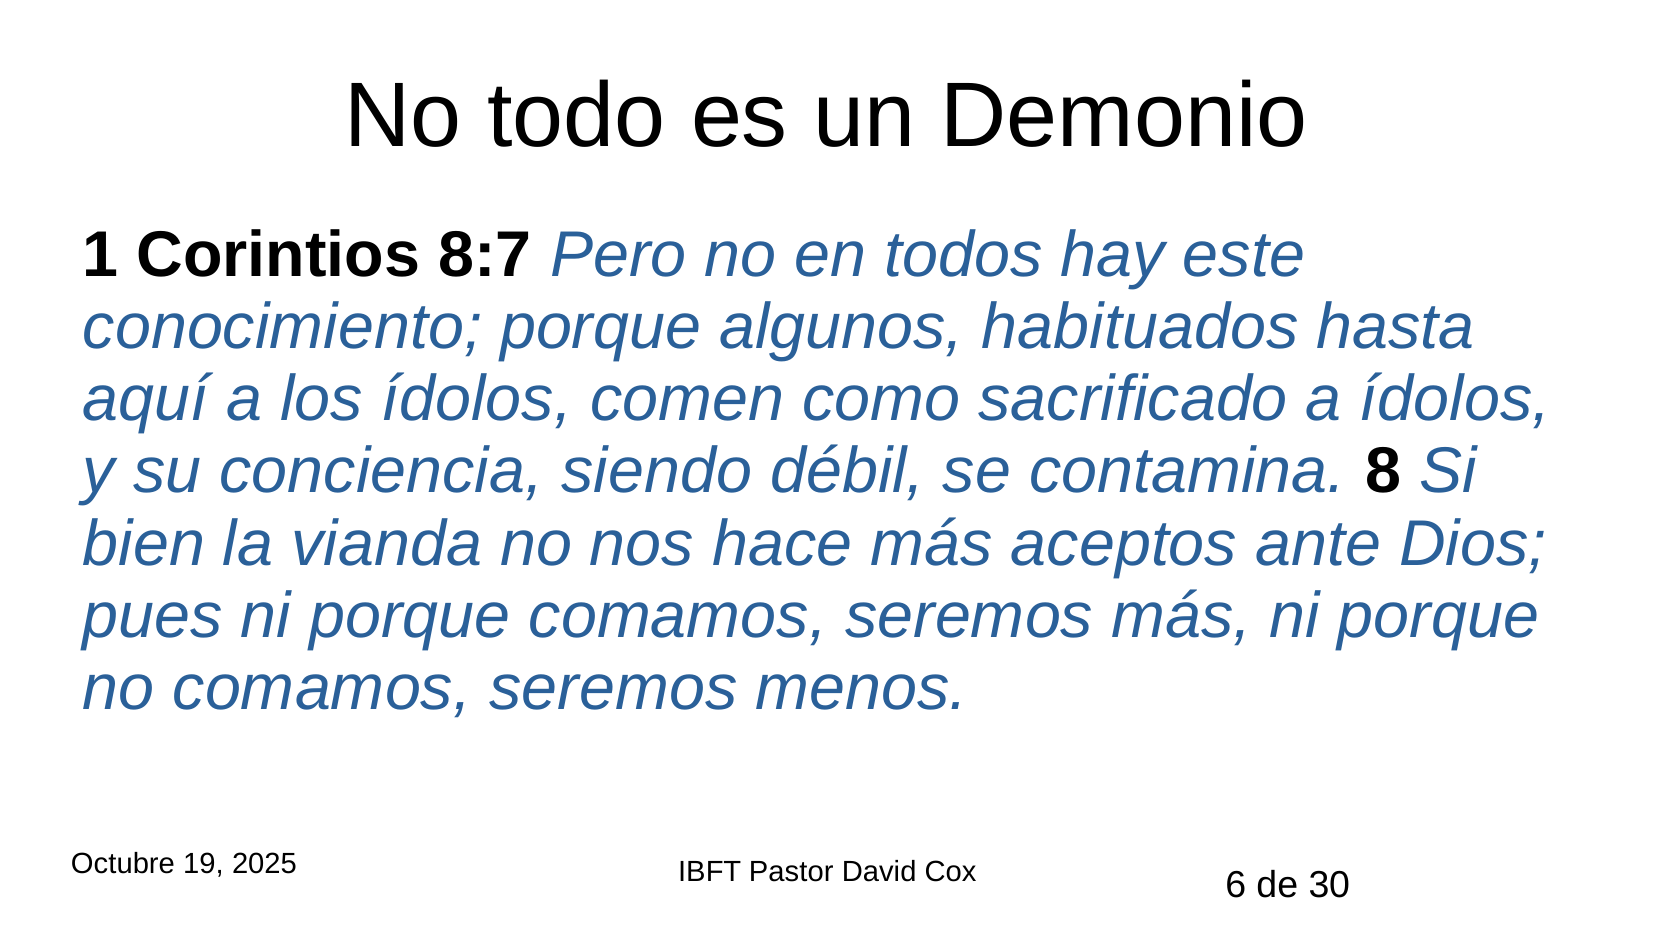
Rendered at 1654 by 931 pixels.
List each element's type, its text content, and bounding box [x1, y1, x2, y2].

text_box IBFT Pastor David Cox [565, 847, 1090, 912]
text_box Octubre 19, 2025 [56, 806, 451, 922]
text_box <number> de 30 [1210, 856, 1418, 931]
list 1 Corintios 8:7 Pero no en todos hay este conocimiento; porque algunos, habituados hasta aquí a los ídolos, comen como sacrificado a ídolos, y su conciencia, siendo débil, se contamina. 8 Si bien la vianda no nos hace más aceptos ante Dios; pues ni porque comamos, seremos más, ni porque no comamos, seremos menos. [82, 217, 1571, 886]
title No todo es un Demonio [82, 37, 1571, 193]
